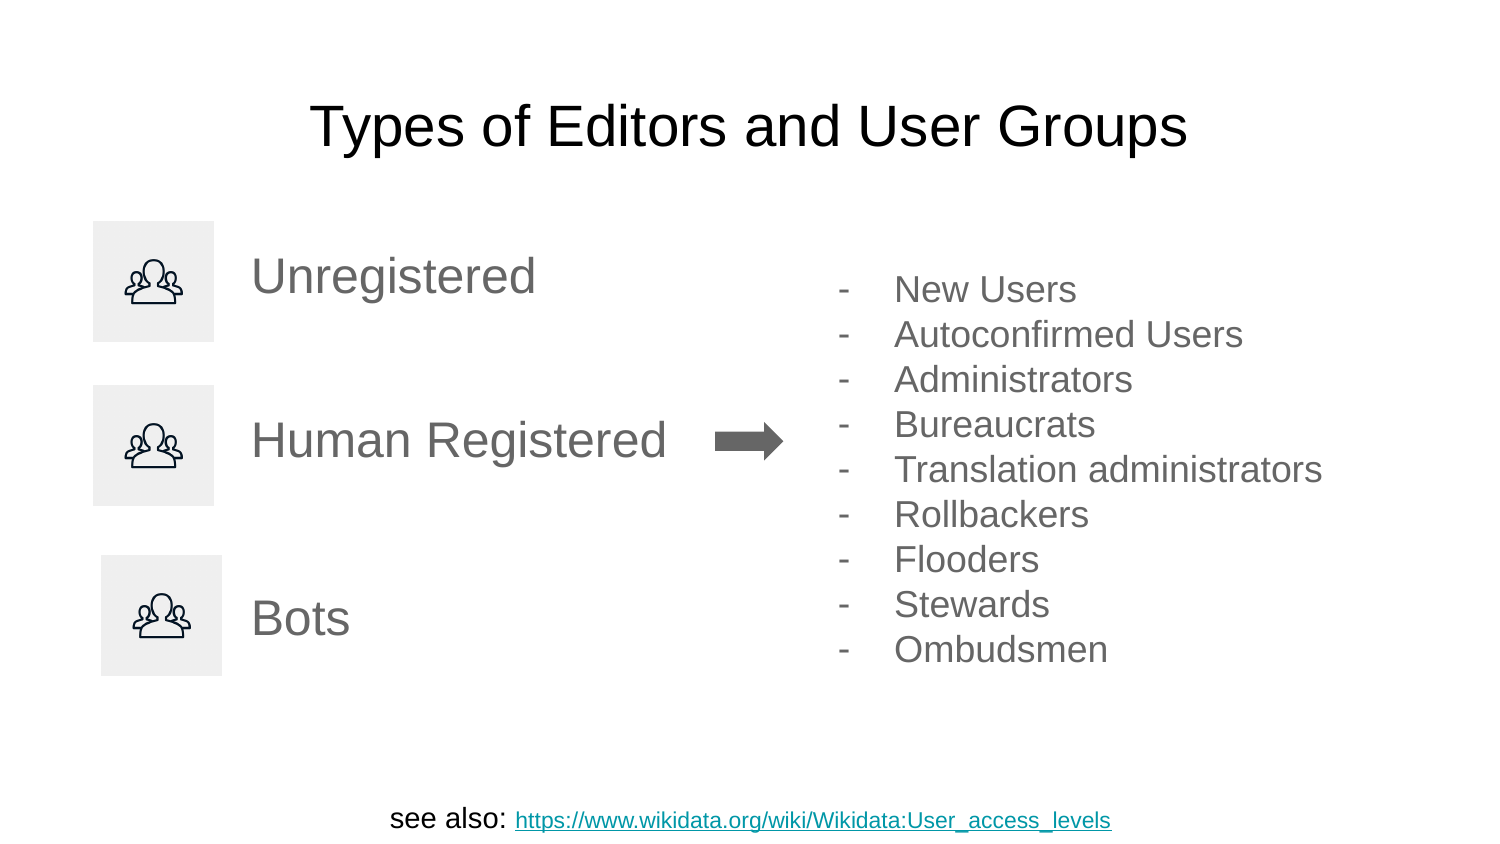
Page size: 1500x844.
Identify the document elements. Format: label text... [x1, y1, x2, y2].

text_box Unregistered [235, 228, 562, 349]
picture [93, 221, 214, 342]
text_box Human Registered [235, 392, 695, 513]
text_box Bots [235, 569, 607, 690]
text_box New Users Autoconfirmed Users Administrators Bureaucrats Translation administrators Rollbackers Flooders Stewards Ombudsmen [804, 250, 1449, 738]
picture [101, 555, 222, 676]
text_box [715, 421, 784, 461]
title Types of Editors and User Groups [51, 72, 1449, 179]
text_box see also: https://www.wikidata.org/wiki/Wikidata:User_access_levels [374, 784, 1170, 823]
picture [93, 385, 214, 506]
